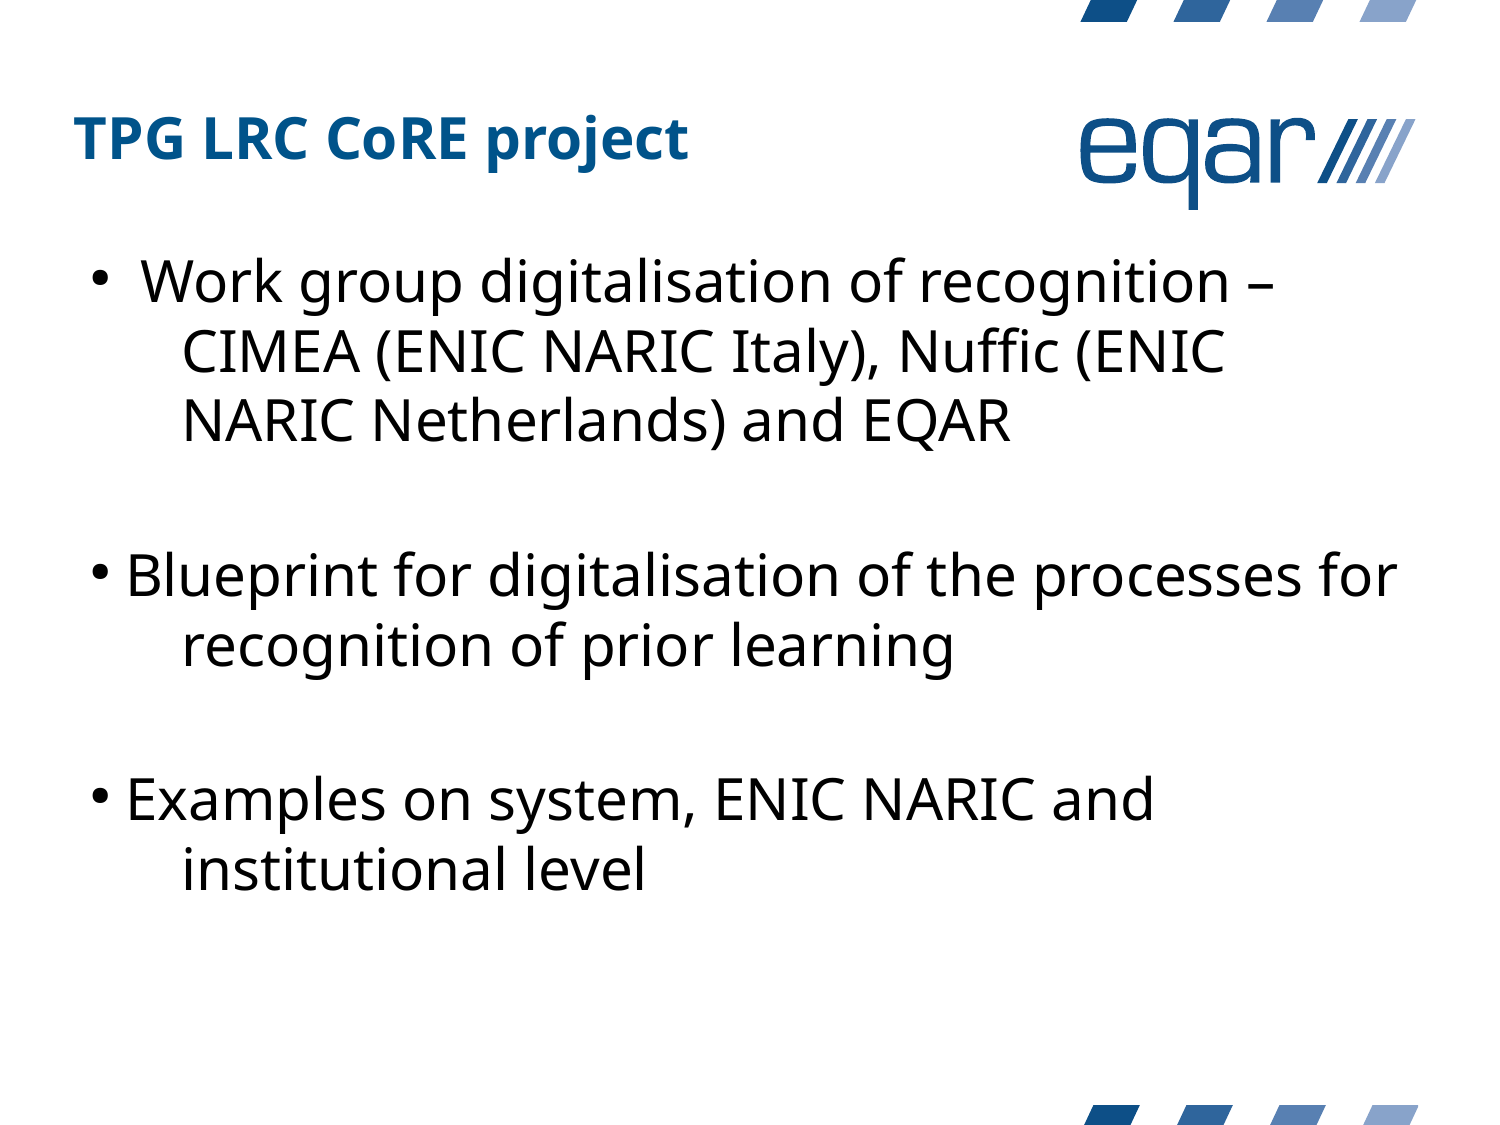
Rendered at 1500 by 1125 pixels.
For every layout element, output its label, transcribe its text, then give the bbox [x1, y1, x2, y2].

list Work group digitalisation of recognition – CIMEA (ENIC NARIC Italy), Nuffic (ENIC NARIC Netherlands) and EQAR Blueprint for digitalisation of the processes for recognition of prior learning Examples on system, ENIC NARIC and institutional level [75, 236, 1418, 1034]
title TPG LRC CoRE project [59, 8, 933, 264]
